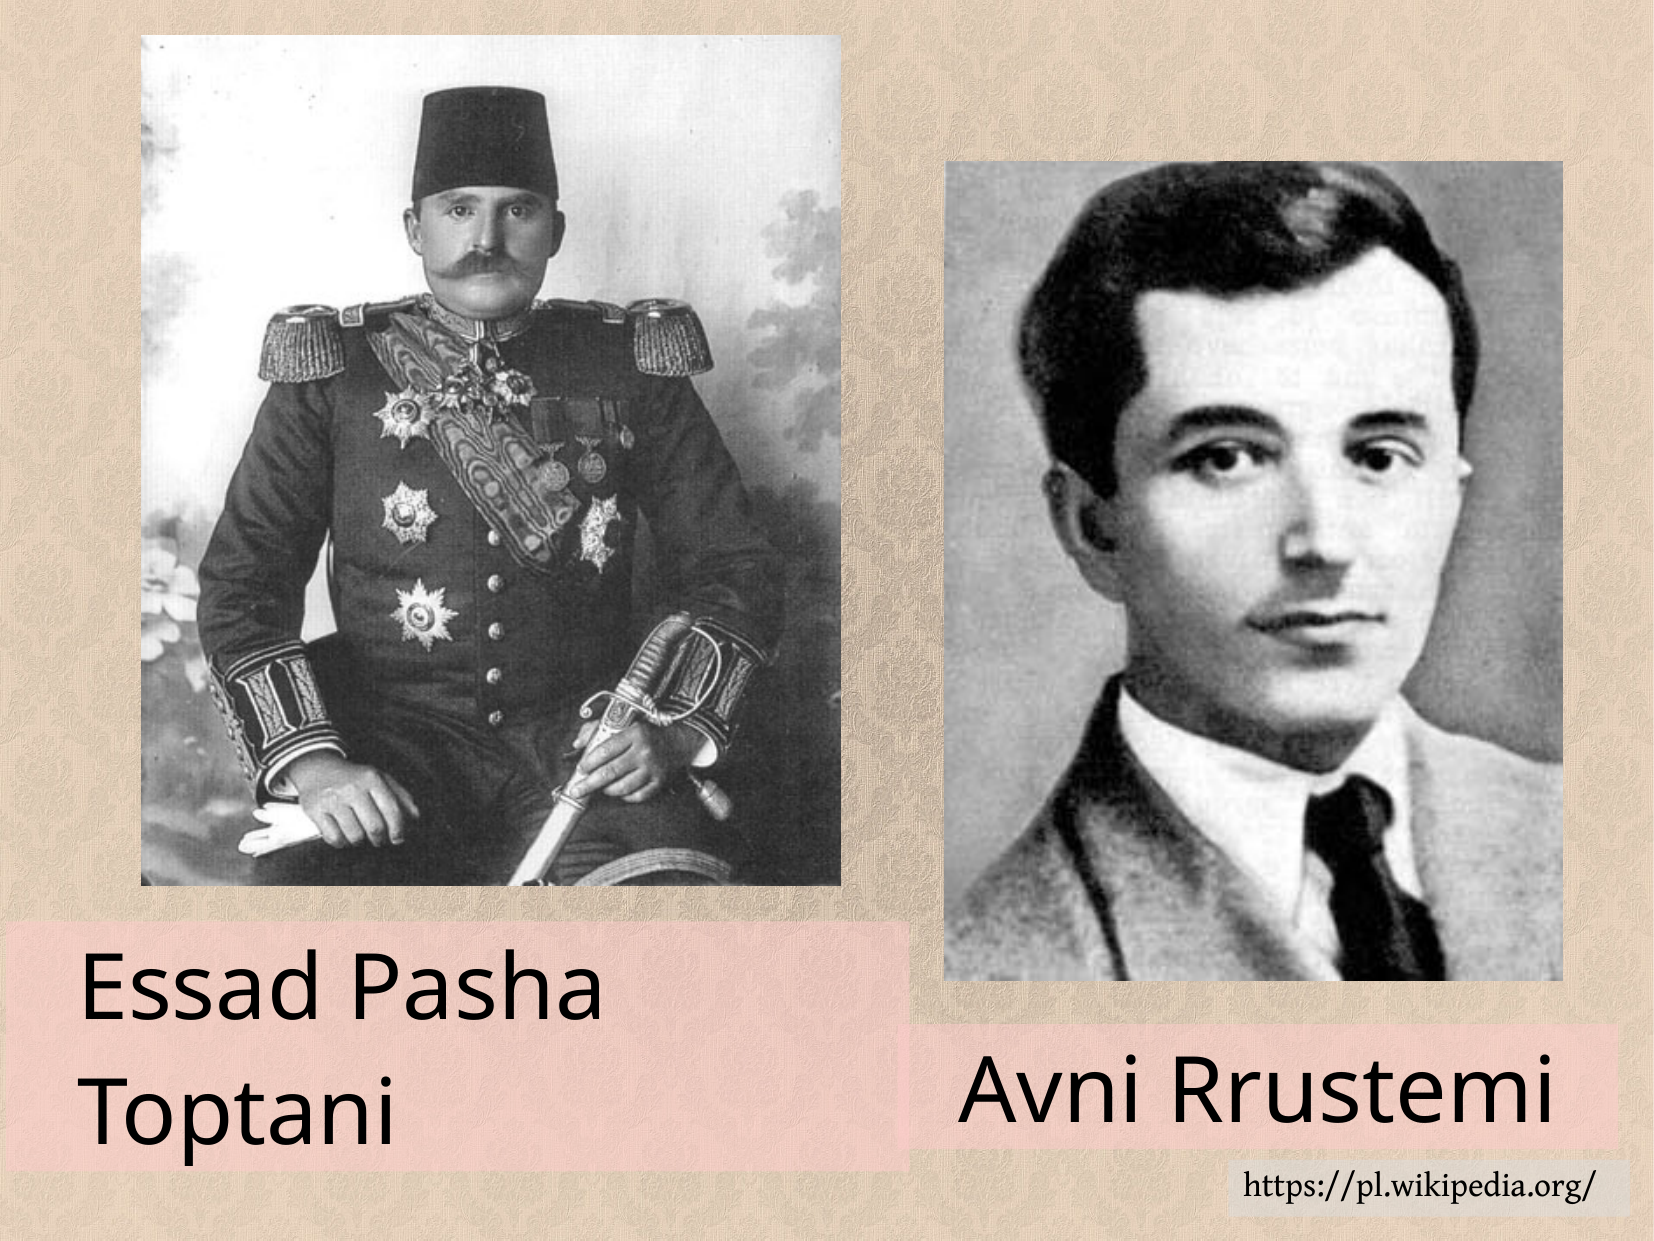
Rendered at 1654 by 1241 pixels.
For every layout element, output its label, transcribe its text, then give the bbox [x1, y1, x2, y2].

picture [0, 0, 1654, 1241]
list Essad Pasha Toptani [6, 921, 910, 1033]
text_box https://pl.wikipedia.org/ [1228, 1159, 1630, 1217]
title Avni Rrustemi [910, 1032, 1619, 1141]
